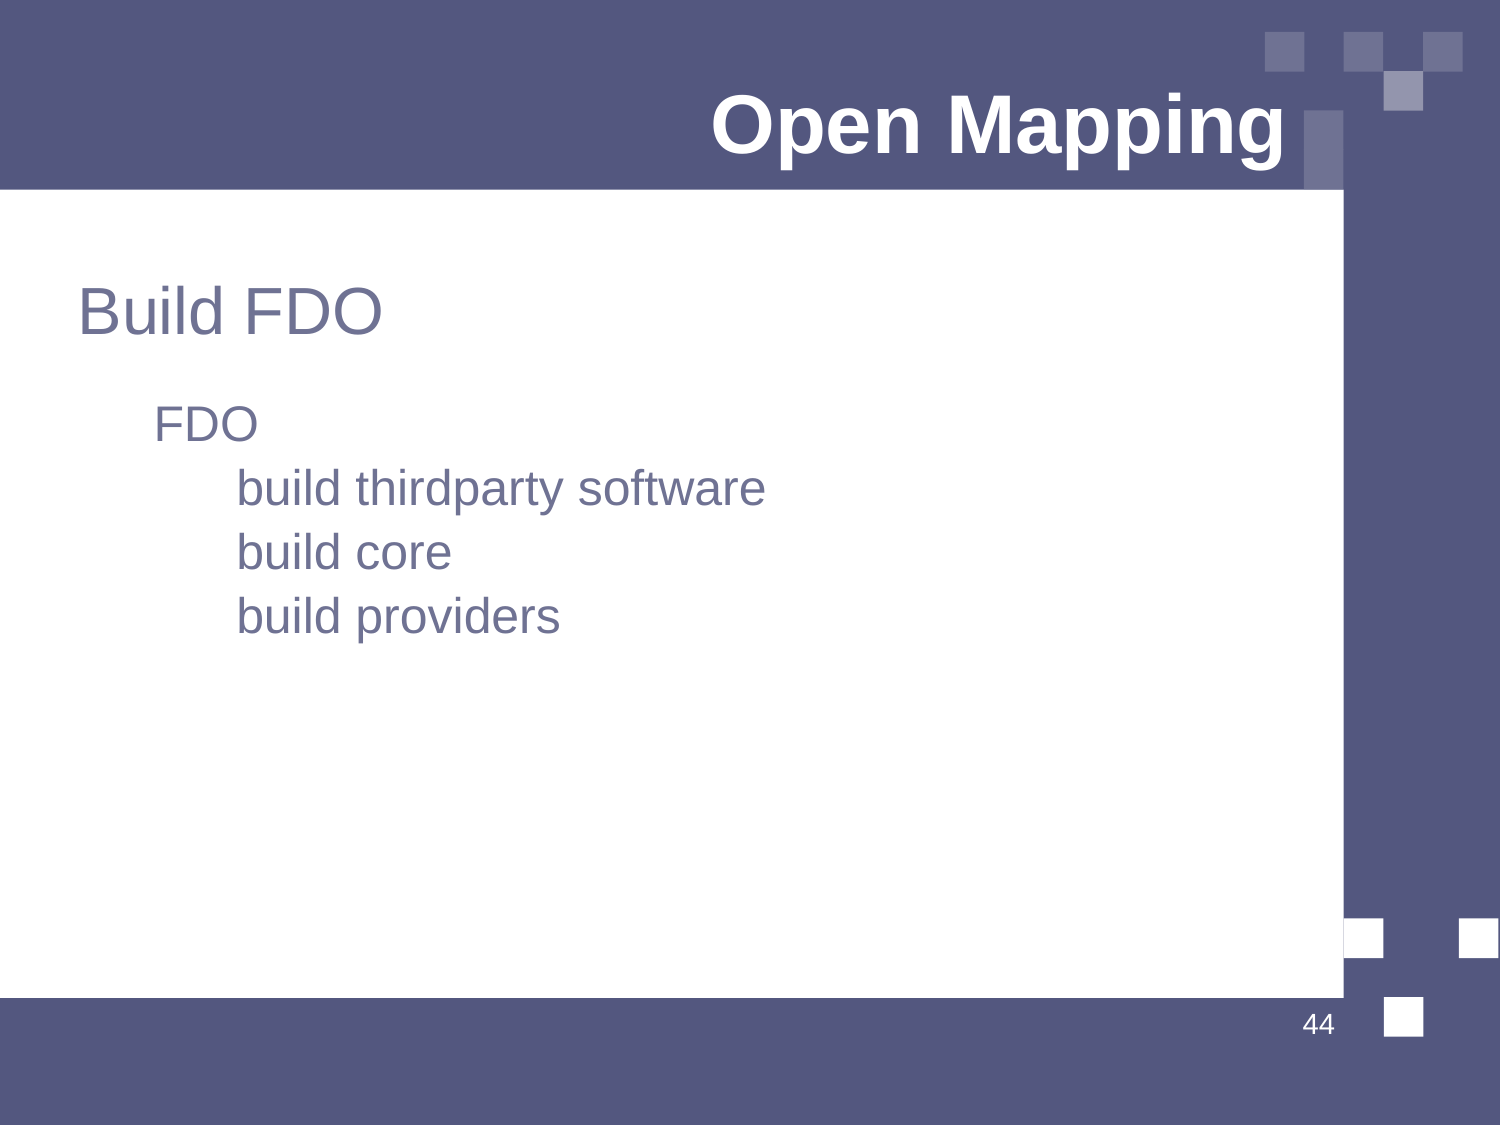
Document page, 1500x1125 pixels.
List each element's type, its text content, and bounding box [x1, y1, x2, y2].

list Build FDO FDO build thirdparty software build core build providers [59, 236, 1289, 931]
title Open Mapping [58, 74, 1288, 176]
